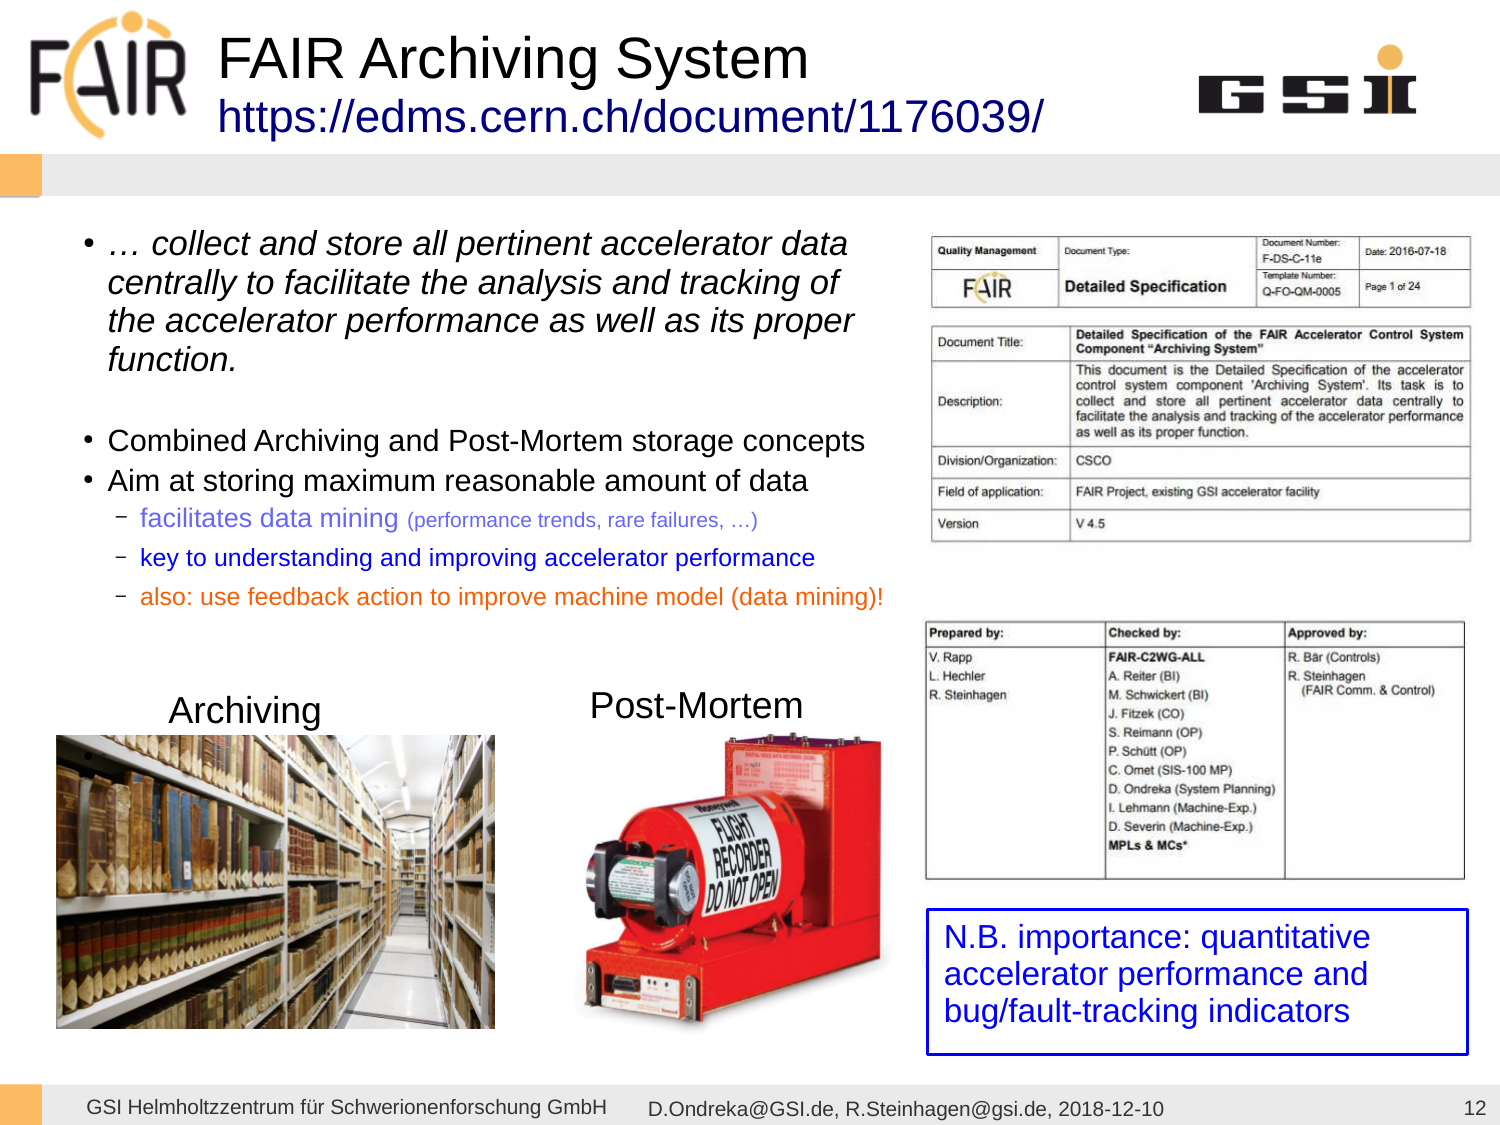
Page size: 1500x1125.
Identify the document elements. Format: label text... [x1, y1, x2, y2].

picture [30, 9, 187, 141]
title FAIR Archiving System https://edms.cern.ch/document/1176039/ [217, 20, 1109, 147]
picture [1197, 42, 1419, 117]
text_box N.B. importance: quantitative accelerator performance and bug/fault-tracking indicators [927, 909, 1468, 1055]
picture [922, 224, 1477, 987]
picture [568, 714, 904, 1050]
list … collect and store all pertinent accelerator data centrally to facilitate the analysis and tracking of the accelerator performance as well as its proper function. Combined Archiving and Post-Mortem storage concepts Aim at storing maximum reasonable amount of data facilitates data mining (performance trends, rare failures, …) key to understanding and improving accelerator performance also: use feedback action to improve machine model (data mining)! [75, 224, 892, 680]
picture [56, 735, 495, 1029]
text_box Archiving [153, 682, 346, 740]
text_box Post-Mortem [574, 680, 832, 734]
